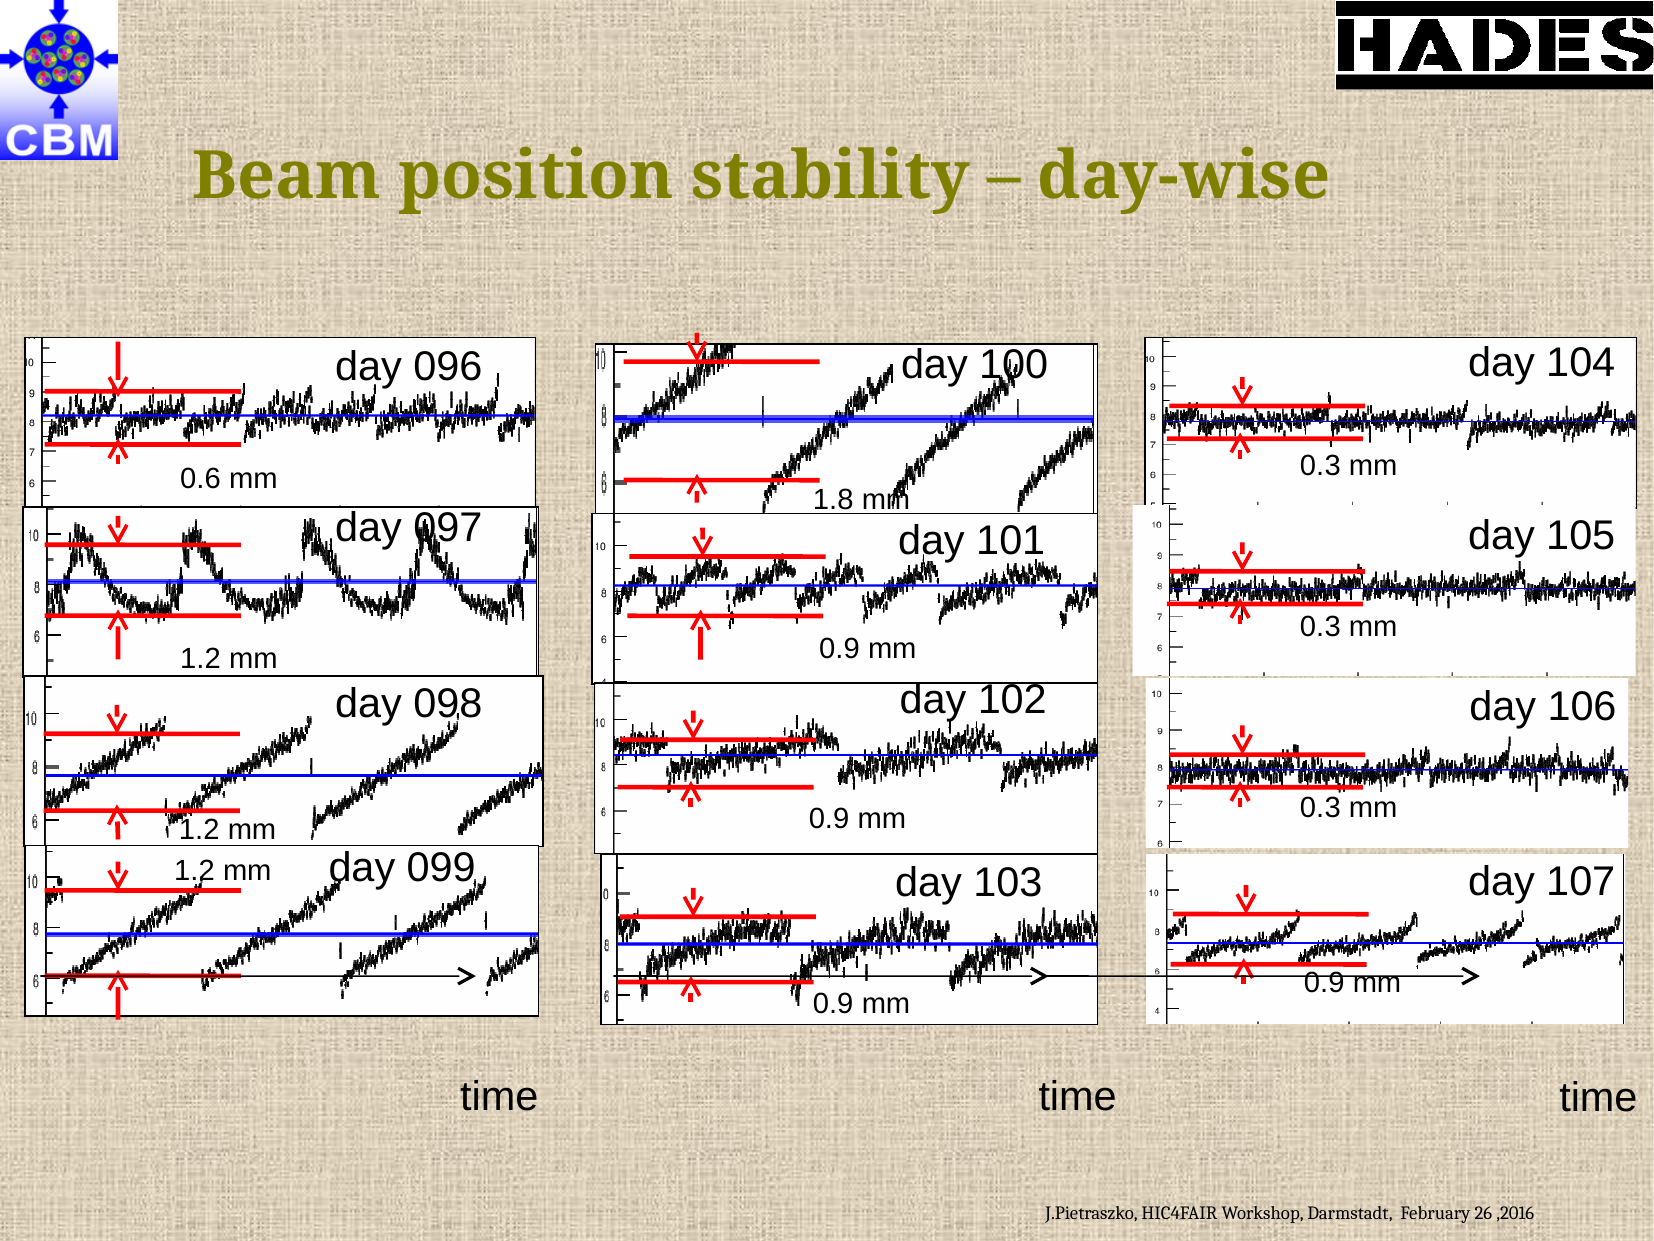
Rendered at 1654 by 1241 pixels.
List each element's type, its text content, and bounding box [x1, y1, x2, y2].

text_box day 097 [285, 492, 508, 558]
text_box 1.8 mm [762, 472, 951, 524]
text_box day 106 [1419, 670, 1642, 737]
text_box time [988, 1060, 1179, 1127]
text_box 0.9 mm [1253, 977, 1418, 1007]
text_box 0.9 mm [1253, 955, 1418, 975]
text_box time [1509, 1062, 1654, 1128]
text_box time [410, 1060, 600, 1127]
text_box day 100 [850, 329, 1075, 396]
text_box 0.9 mm [762, 977, 928, 1028]
text_box day 098 [285, 668, 520, 734]
text_box day 107 [1418, 846, 1636, 912]
text_box day 101 [847, 505, 1075, 571]
text_box day 101 [904, 534, 915, 552]
picture [0, 0, 1654, 1241]
text_box 0.3 mm [1249, 599, 1424, 650]
text_box 0.3 mm [1249, 781, 1424, 832]
text_box 1.2 mm [129, 632, 320, 683]
text_box day 102 [849, 664, 1064, 730]
text_box 0.3 mm [1249, 438, 1418, 489]
text_box 1.2 mm [128, 802, 319, 854]
text_box 0.9 mm [769, 621, 945, 672]
text_box 0.6 mm [129, 451, 321, 502]
text_box day 096 [285, 331, 520, 397]
text_box day 105 [1418, 500, 1636, 567]
text_box 1.2 mm [124, 844, 290, 895]
text_box day 104 [1418, 326, 1636, 393]
text_box day 103 [844, 847, 1075, 913]
text_box 0.9 mm [758, 791, 934, 842]
text_box Beam position stability – day-wise [175, 123, 1350, 220]
text_box day 099 [278, 831, 502, 898]
